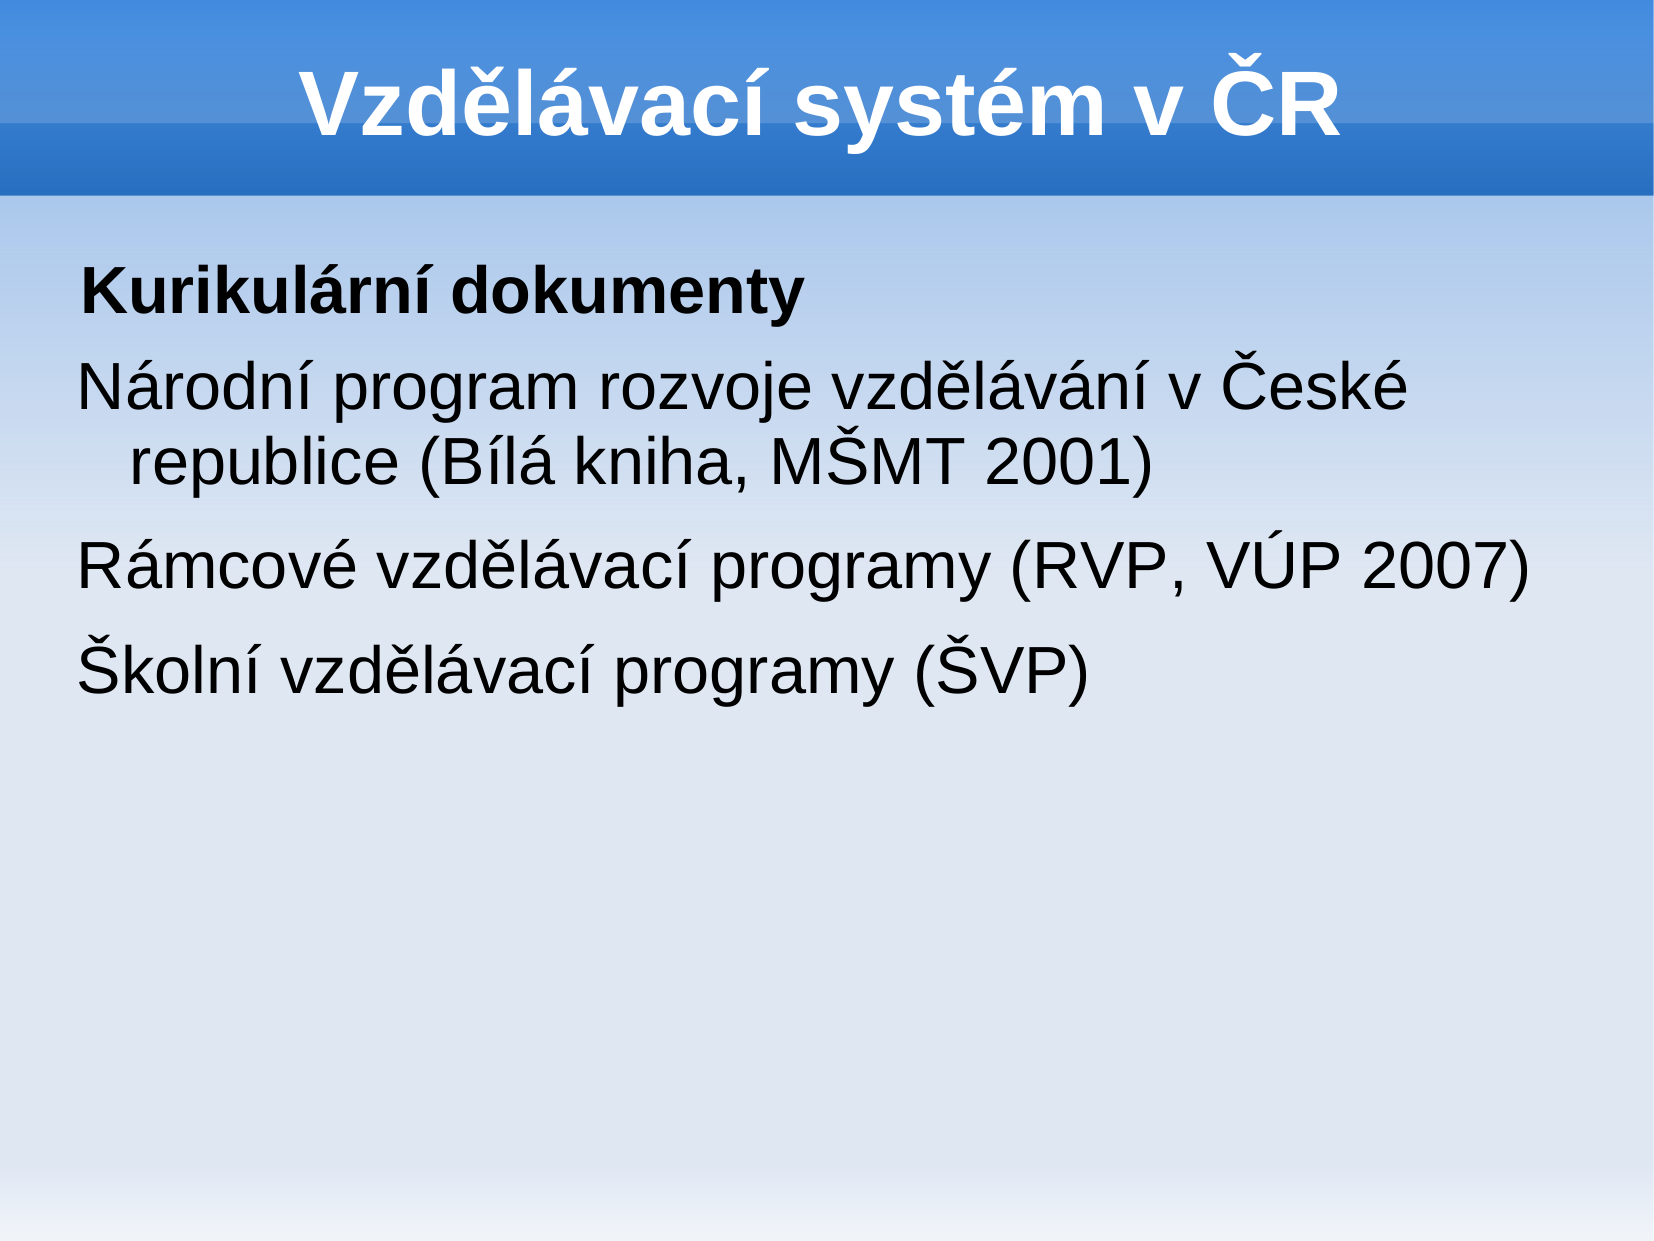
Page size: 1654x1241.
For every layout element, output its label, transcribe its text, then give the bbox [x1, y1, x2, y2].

title Vzdělávací systém v ČR [76, 0, 1565, 208]
text_box Kurikulární dokumenty [0, 227, 886, 355]
list Národní program rozvoje vzdělávání v České republice (Bílá kniha, MŠMT 2001) Rámcové vzdělávací programy (RVP, VÚP 2007) Školní vzdělávací programy (ŠVP) [59, 349, 1607, 739]
picture [0, 0, 1654, 1241]
